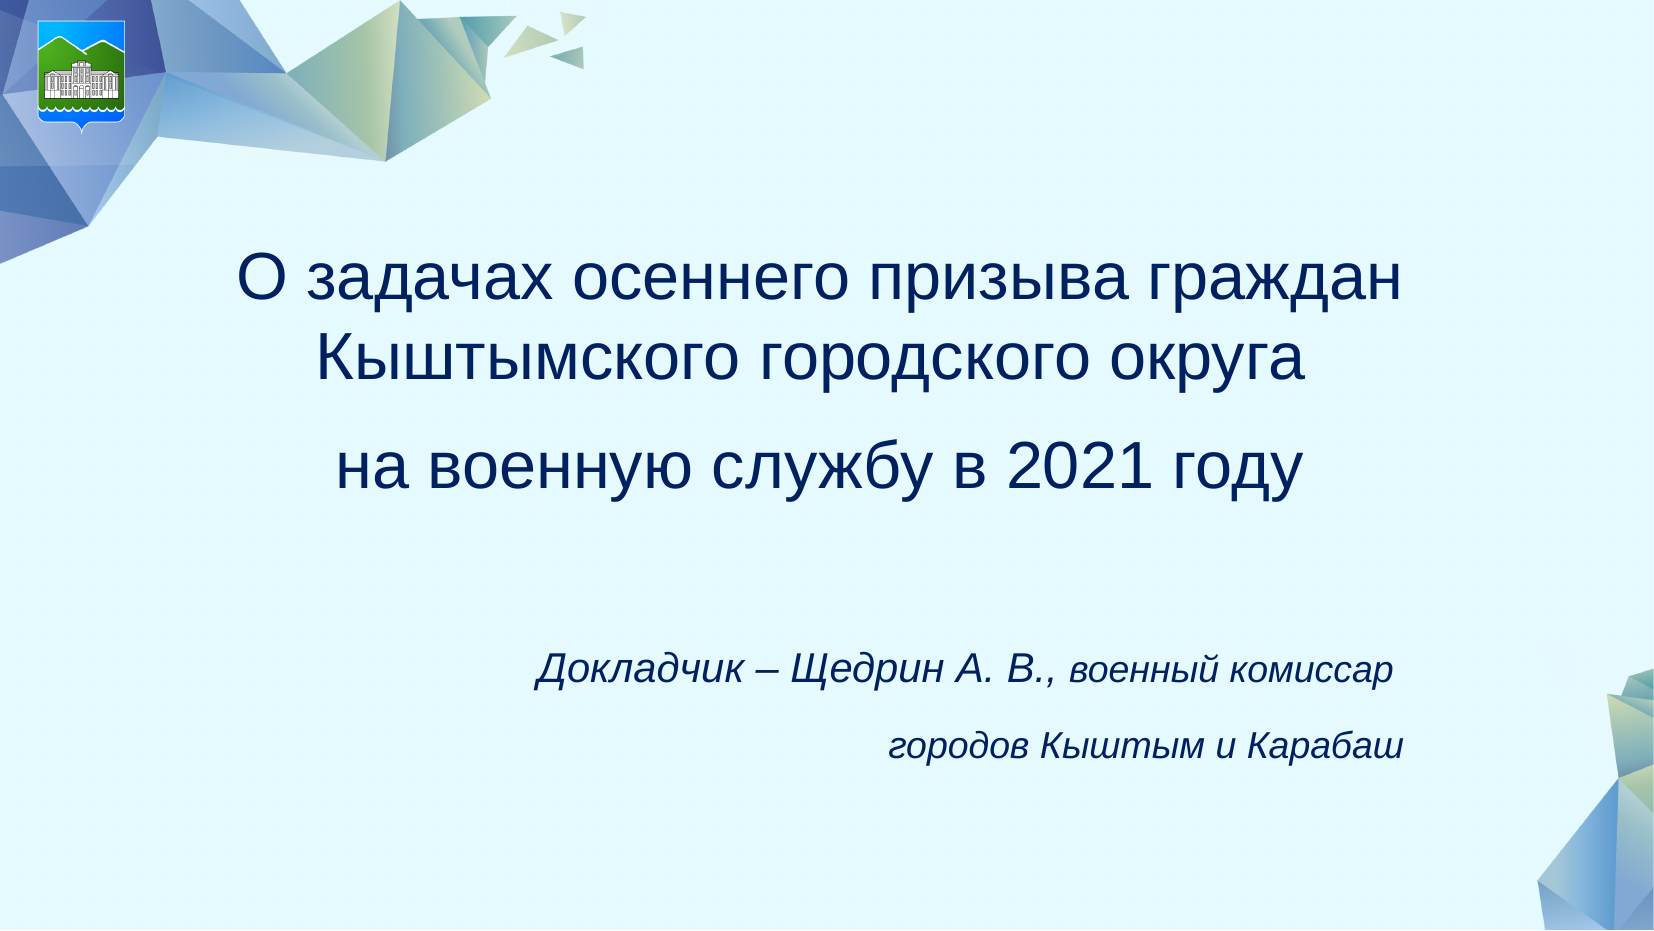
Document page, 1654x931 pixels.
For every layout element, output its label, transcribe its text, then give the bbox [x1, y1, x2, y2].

picture [0, 0, 1654, 931]
subtitle О задачах осеннего призыва граждан Кыштымского городского округа на военную службу в 2021 году Докладчик – Щедрин А. В., военный комиссар городов Кыштым и Карабаш [236, 230, 1654, 768]
